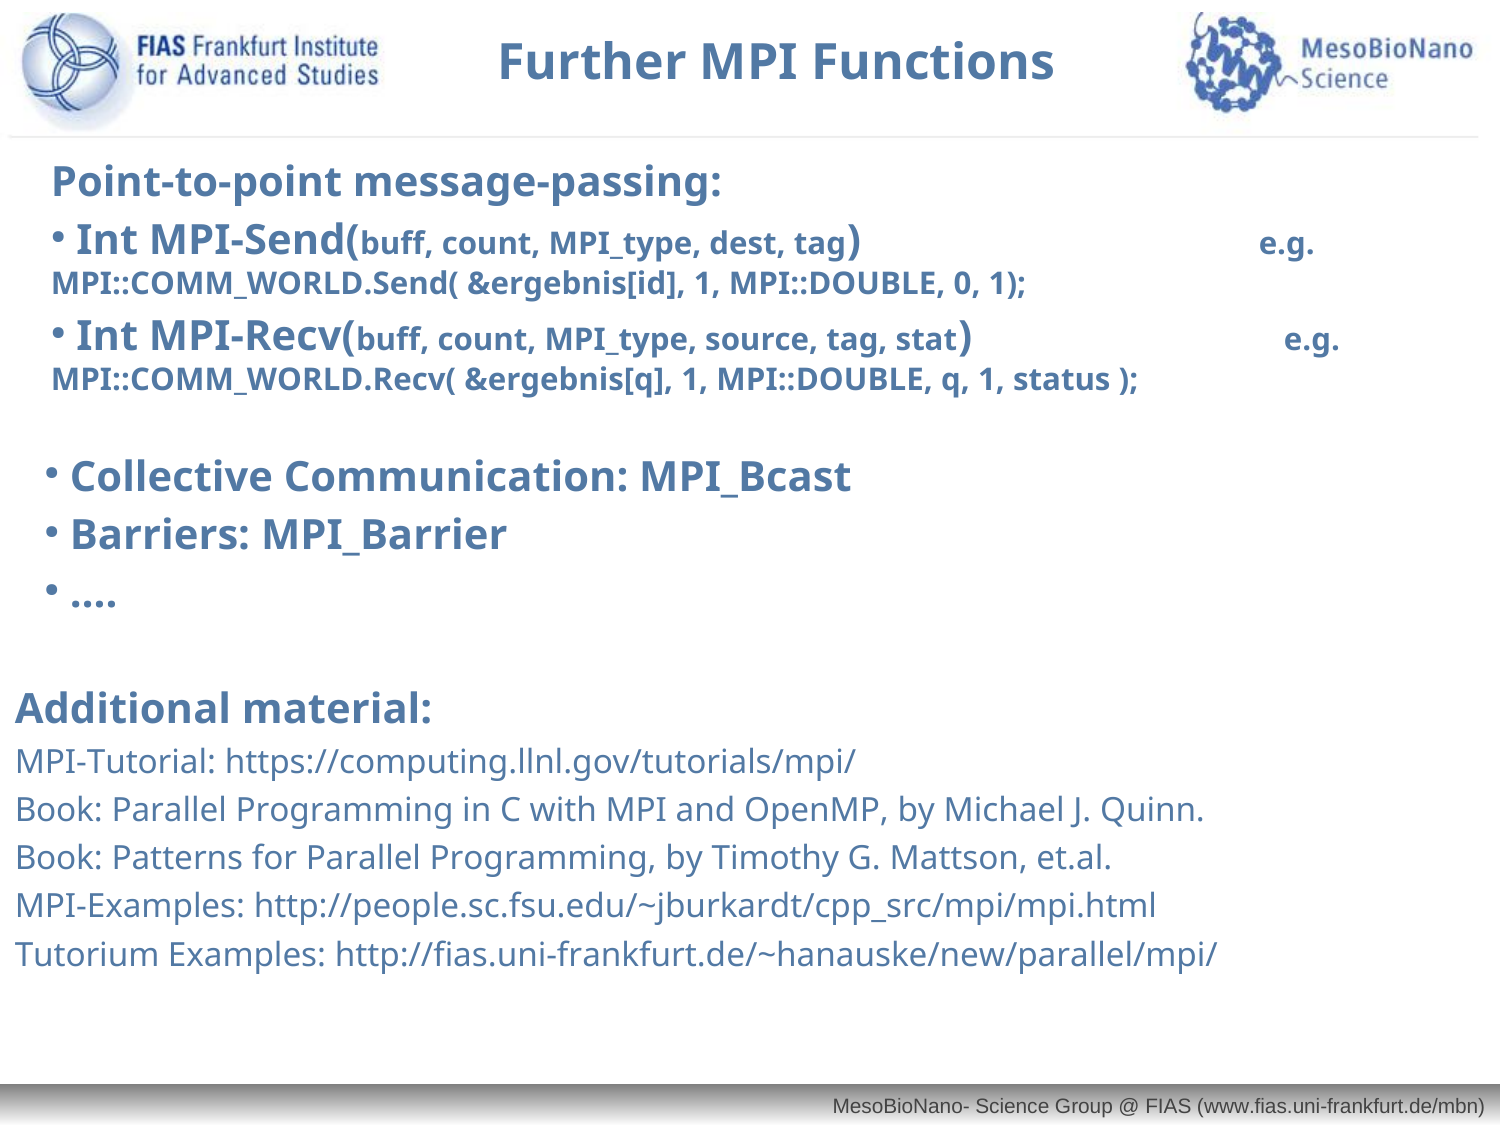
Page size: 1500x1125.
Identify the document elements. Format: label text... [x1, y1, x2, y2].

text_box Additional material: MPI-Tutorial: https://computing.llnl.gov/tutorials/mpi/ Book: Parallel Programming in C with MPI and OpenMP, by Michael J. Quinn. Book: Patterns for Parallel Programming, by Timothy G. Mattson, et.al. MPI-Examples: http://people.sc.fsu.edu/~jburkardt/cpp_src/mpi/mpi.html Tutorium Examples: http://fias.uni-frankfurt.de/~hanauske/new/parallel/mpi/ [0, 674, 1500, 1125]
text_box Point-to-point message-passing: Int MPI-Send(buff, count, MPI_type, dest, tag) e.g. MPI::COMM_WORLD.Send( &ergebnis[id], 1, MPI::DOUBLE, 0, 1); Int MPI-Recv(buff, count, MPI_type, source, tag, stat) e.g. MPI::COMM_WORLD.Recv( &ergebnis[q], 1, MPI::DOUBLE, q, 1, status ); [36, 147, 1483, 443]
title Further MPI Functions [0, 0, 1499, 142]
text_box Collective Communication: MPI_Bcast Barriers: MPI_Barrier …. [29, 383, 1477, 680]
